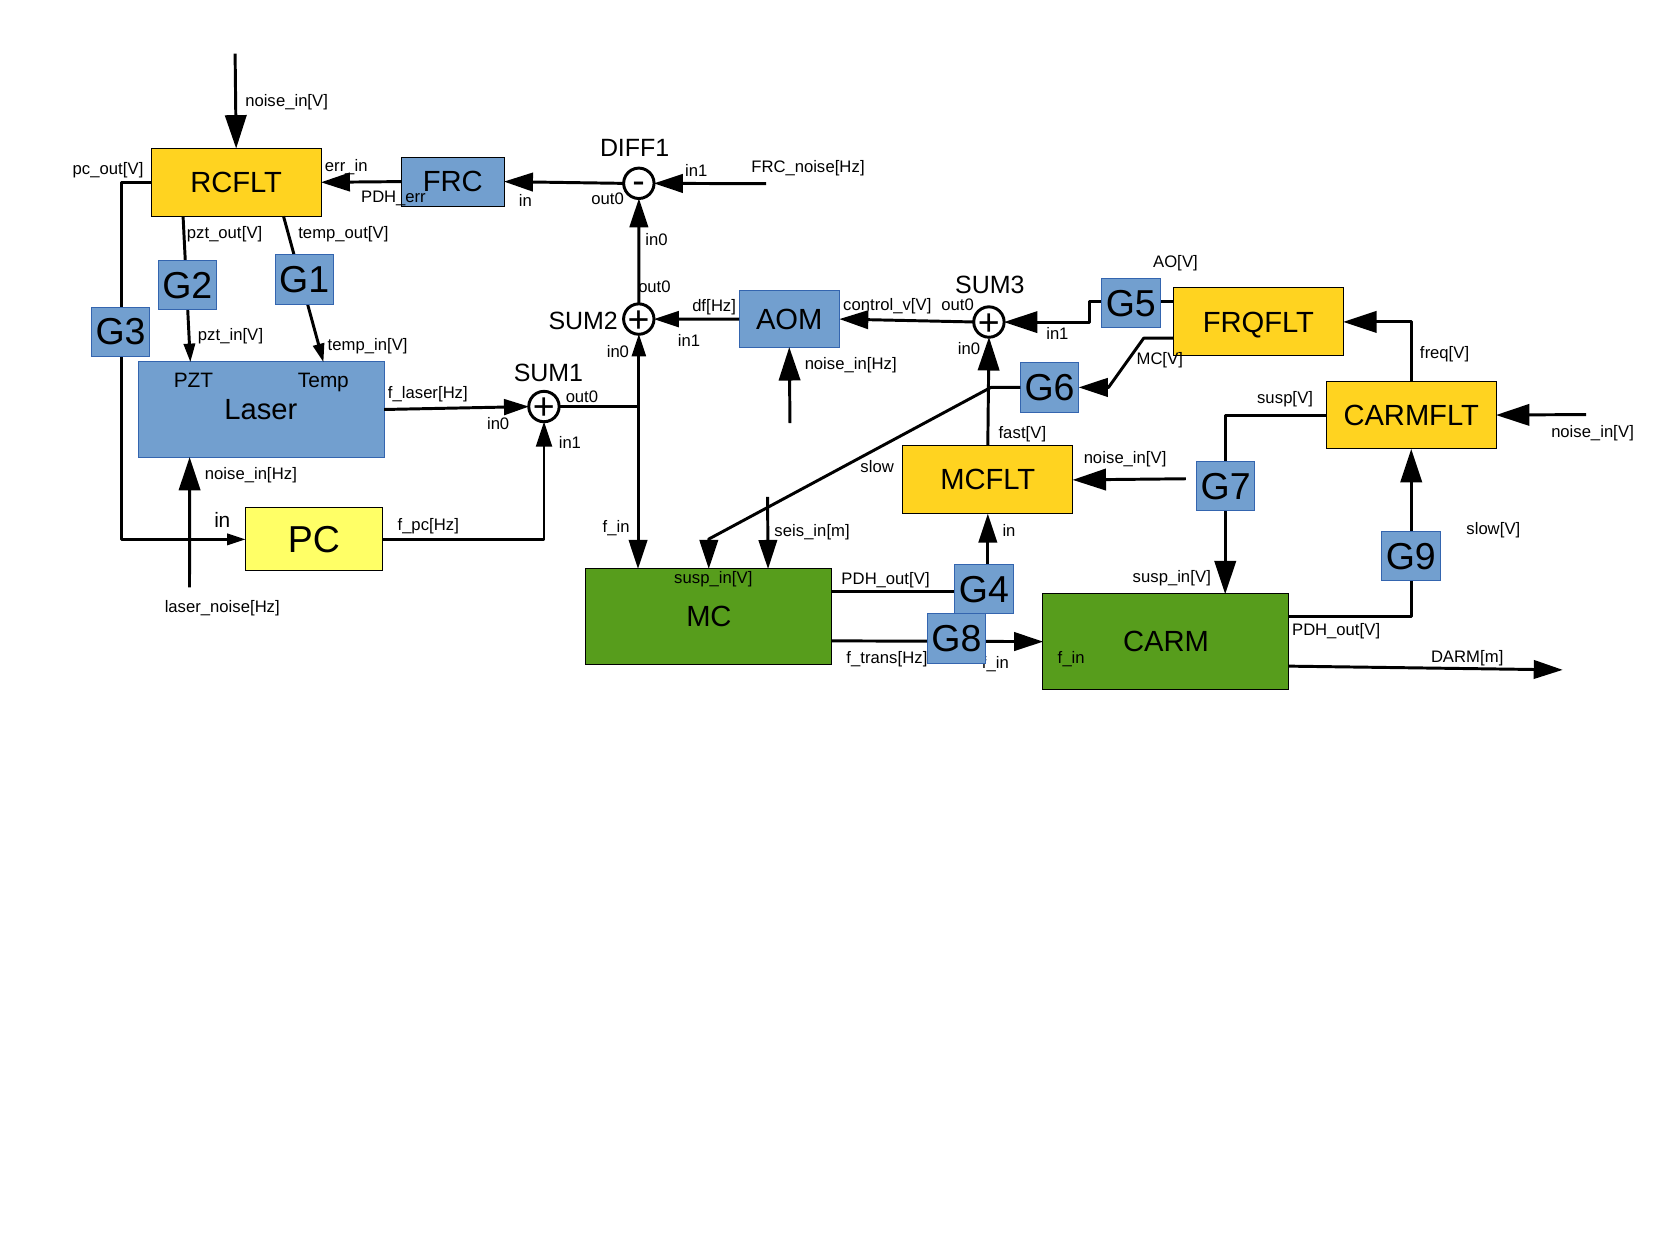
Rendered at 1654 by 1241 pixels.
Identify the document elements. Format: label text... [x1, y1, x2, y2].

text_box in [504, 183, 547, 218]
text_box in1 [670, 154, 723, 188]
text_box MC[V] [1121, 341, 1199, 376]
text_box slow [845, 450, 909, 485]
text_box susp_in[V] [659, 561, 768, 596]
text_box MCFLT [902, 445, 1073, 514]
text_box noise_in[Hz] [190, 457, 313, 492]
text_box control_v[V] [828, 288, 926, 322]
text_box MC [585, 568, 832, 665]
text_box PZT [159, 361, 229, 401]
text_box seis_in[m] [759, 513, 865, 548]
text_box DARM[m] [1416, 639, 1519, 674]
text_box CARM [1042, 593, 1289, 690]
text_box FRC_noise[Hz] [736, 149, 880, 184]
text_box + [635, 304, 654, 335]
text_box freq[V] [1405, 336, 1410, 371]
text_box in0 [630, 222, 683, 257]
text_box f_pc[Hz] [382, 507, 475, 542]
text_box + [989, 308, 1005, 336]
text_box in [199, 501, 246, 539]
text_box AO[V] [1138, 244, 1213, 279]
text_box err_in [310, 148, 383, 183]
text_box f_in [587, 510, 636, 545]
text_box + [973, 322, 987, 331]
text_box G9 [1381, 531, 1441, 581]
text_box G2 [158, 260, 217, 310]
text_box G4 [954, 564, 1014, 614]
text_box out0 [623, 270, 686, 304]
text_box out0 [576, 181, 639, 216]
text_box fast[V] [983, 416, 1062, 451]
text_box FRC [401, 157, 505, 207]
text_box slow [845, 450, 869, 463]
text_box in1 [1031, 324, 1084, 351]
text_box pc_out[V] [57, 152, 159, 186]
text_box noise_in[V] [230, 83, 344, 118]
text_box in [987, 513, 1031, 548]
text_box noise_in[V] [1536, 415, 1650, 449]
text_box in1 [1038, 317, 1084, 321]
text_box G8 [927, 613, 986, 664]
text_box in1 [544, 426, 596, 461]
text_box out0 [926, 288, 989, 322]
text_box laser_noise[Hz] [150, 590, 296, 625]
text_box PC [245, 507, 383, 571]
text_box PDH_out[V] [826, 562, 945, 597]
text_box RCFLT [151, 148, 322, 217]
text_box SUM1 [498, 351, 599, 395]
text_box in0 [472, 406, 525, 441]
text_box PDH_out[V] [1277, 613, 1396, 648]
text_box Laser [138, 361, 385, 458]
text_box temp_out[V] [283, 216, 404, 251]
text_box AOM [739, 290, 840, 348]
text_box G5 [1101, 278, 1161, 328]
text_box G7 [1196, 461, 1255, 511]
text_box CARMFLT [1326, 381, 1497, 449]
text_box f_in [1042, 640, 1100, 675]
text_box G1 [275, 254, 334, 305]
text_box in0 [592, 335, 645, 369]
text_box in1 [663, 323, 716, 358]
text_box SUM2 [532, 298, 635, 345]
text_box pzt_out[V] [172, 216, 278, 251]
text_box Temp [283, 361, 364, 401]
text_box freq[V] [1413, 336, 1485, 371]
text_box df[Hz] [677, 289, 752, 323]
text_box f_trans[Hz] [831, 640, 943, 675]
text_box PDH_err [346, 179, 441, 214]
text_box f_laser[Hz] [373, 375, 484, 410]
text_box + [528, 395, 558, 422]
text_box susp_in[V] [1118, 560, 1227, 594]
text_box - [623, 169, 655, 199]
text_box FRQFLT [1173, 287, 1344, 356]
text_box temp_in[V] [312, 327, 423, 362]
text_box in0 [943, 331, 996, 366]
text_box susp[V] [1242, 381, 1329, 416]
text_box noise_in[V] [1069, 440, 1182, 475]
text_box f_in [640, 510, 645, 539]
text_box DIFF1 [585, 125, 685, 169]
text_box out0 [551, 379, 614, 414]
text_box pzt_in[V] [183, 317, 279, 352]
text_box G6 [1020, 362, 1079, 413]
text_box noise_in[Hz] [789, 347, 912, 382]
text_box slow[V] [1451, 512, 1536, 547]
text_box SUM3 [938, 261, 1042, 308]
text_box G3 [91, 307, 150, 357]
text_box f_in [967, 646, 1024, 680]
